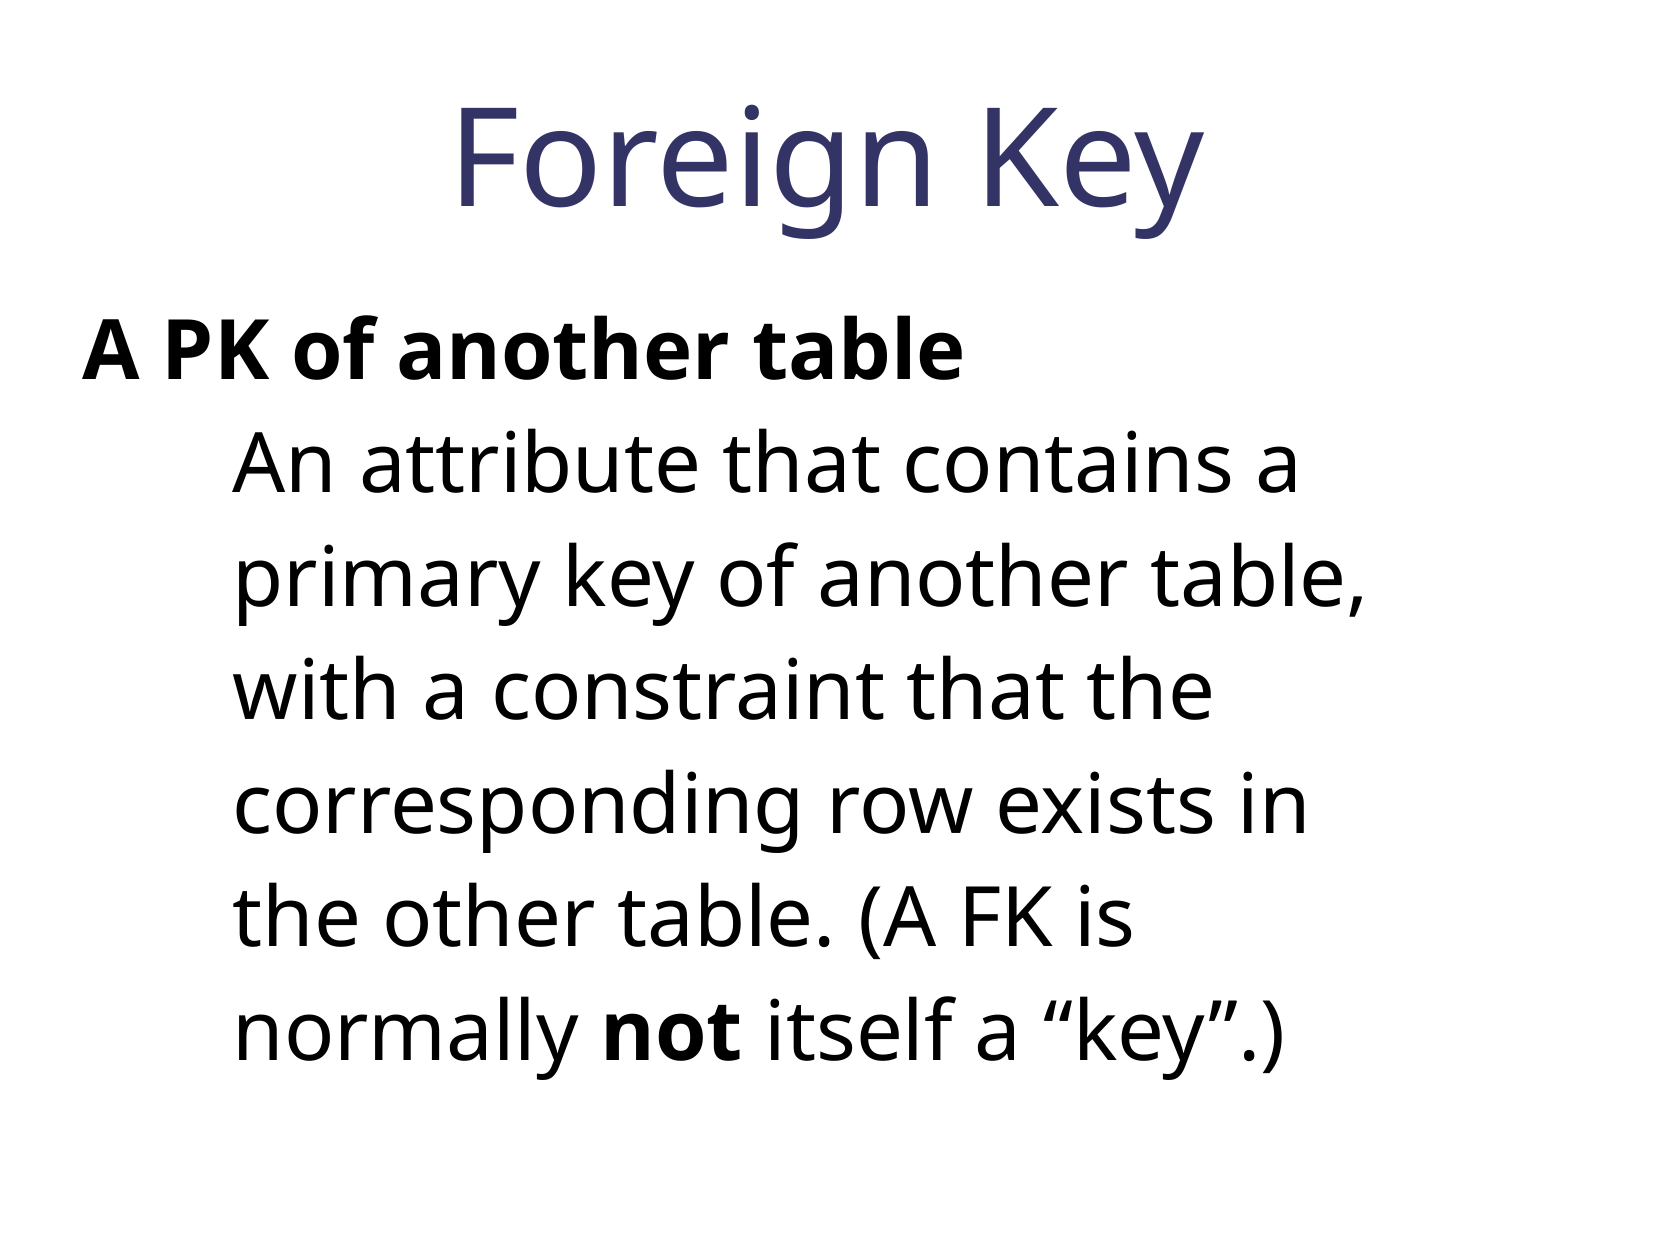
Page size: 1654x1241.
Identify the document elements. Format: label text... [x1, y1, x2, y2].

subtitle A PK of another table An attribute that contains a primary key of another table, with a constraint that the corresponding row exists in the other table. (A FK is normally not itself a “key”.) [82, 290, 1571, 1101]
title Foreign Key [82, 56, 1571, 250]
